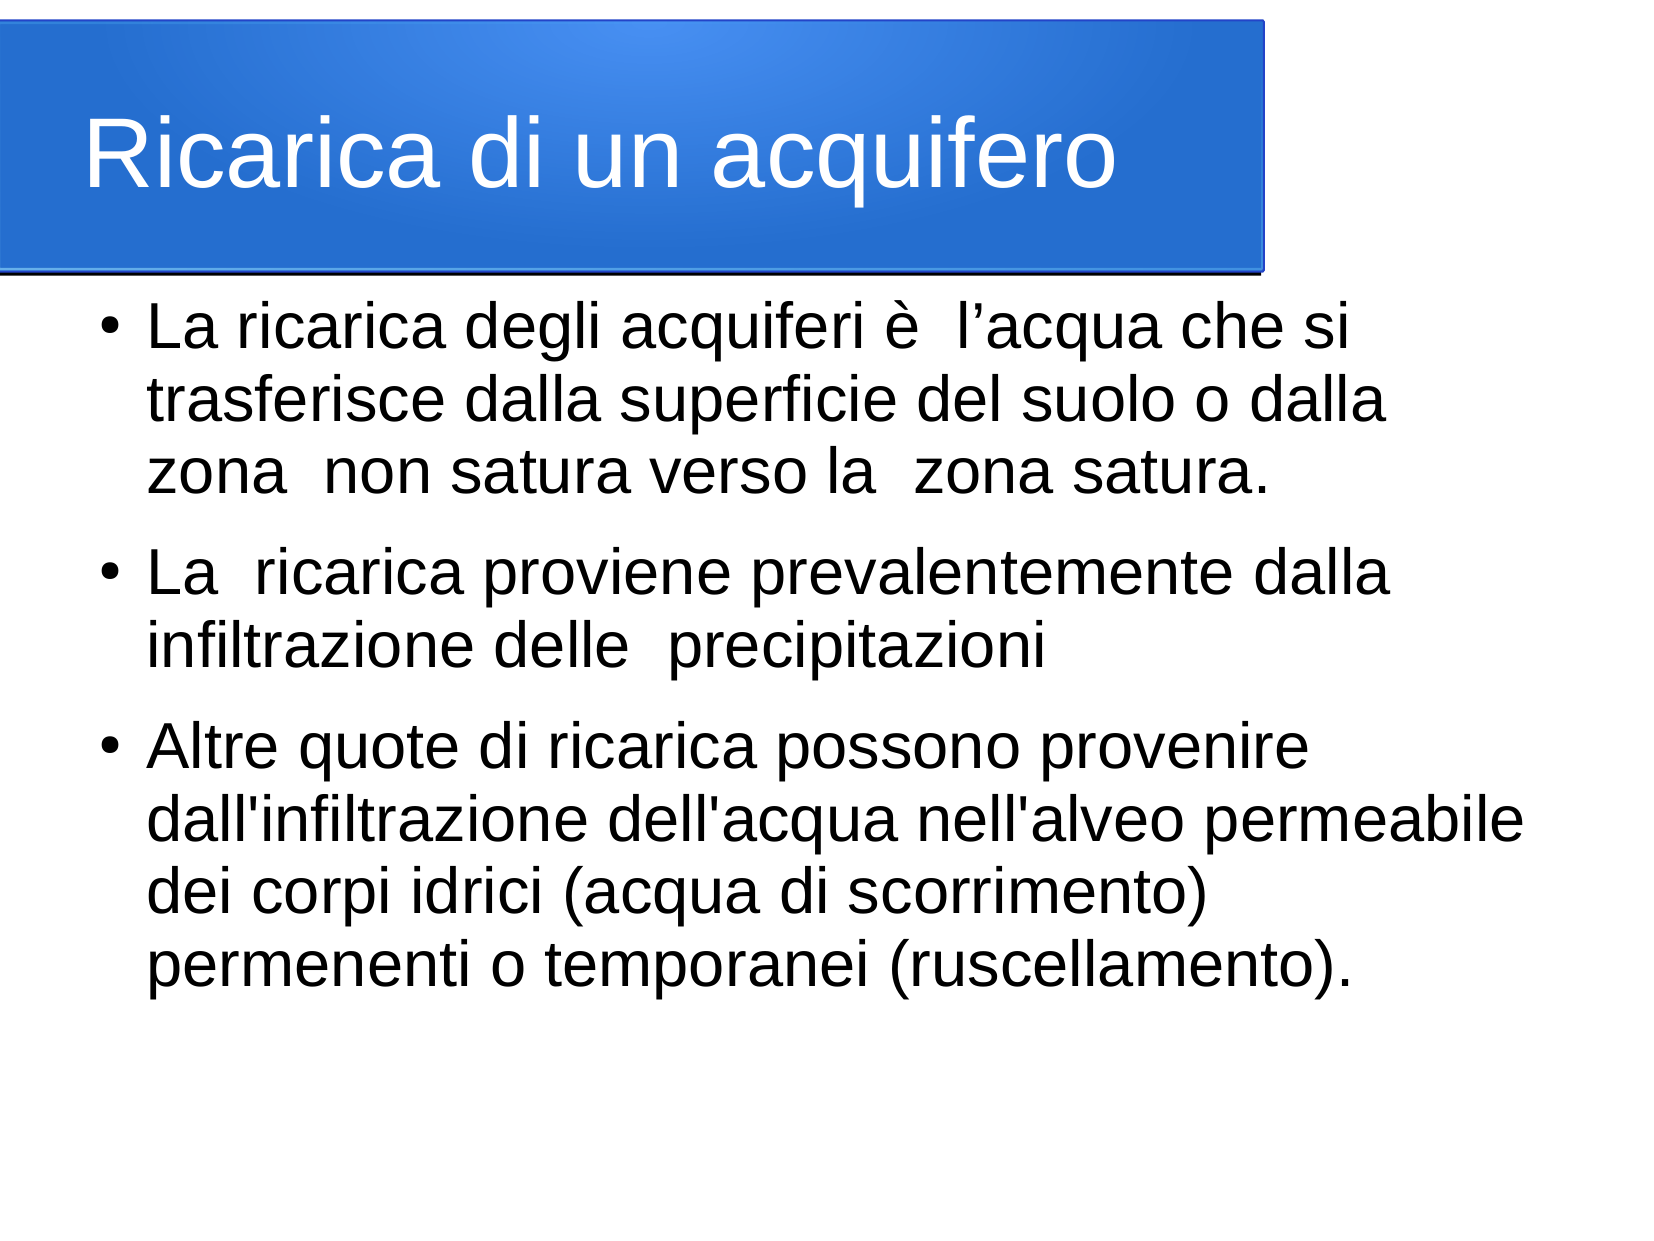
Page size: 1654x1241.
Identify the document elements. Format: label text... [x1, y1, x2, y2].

list La ricarica degli acquiferi è l’acqua che si trasferisce dalla superficie del suolo o dalla zona non satura verso la zona satura. La ricarica proviene prevalentemente dalla infiltrazione delle precipitazioni Altre quote di ricarica possono provenire dall'infiltrazione dell'acqua nell'alveo permeabile dei corpi idrici (acqua di scorrimento) permenenti o temporanei (ruscellamento). [82, 290, 1538, 1010]
title Ricarica di un acquifero [82, 49, 1250, 257]
